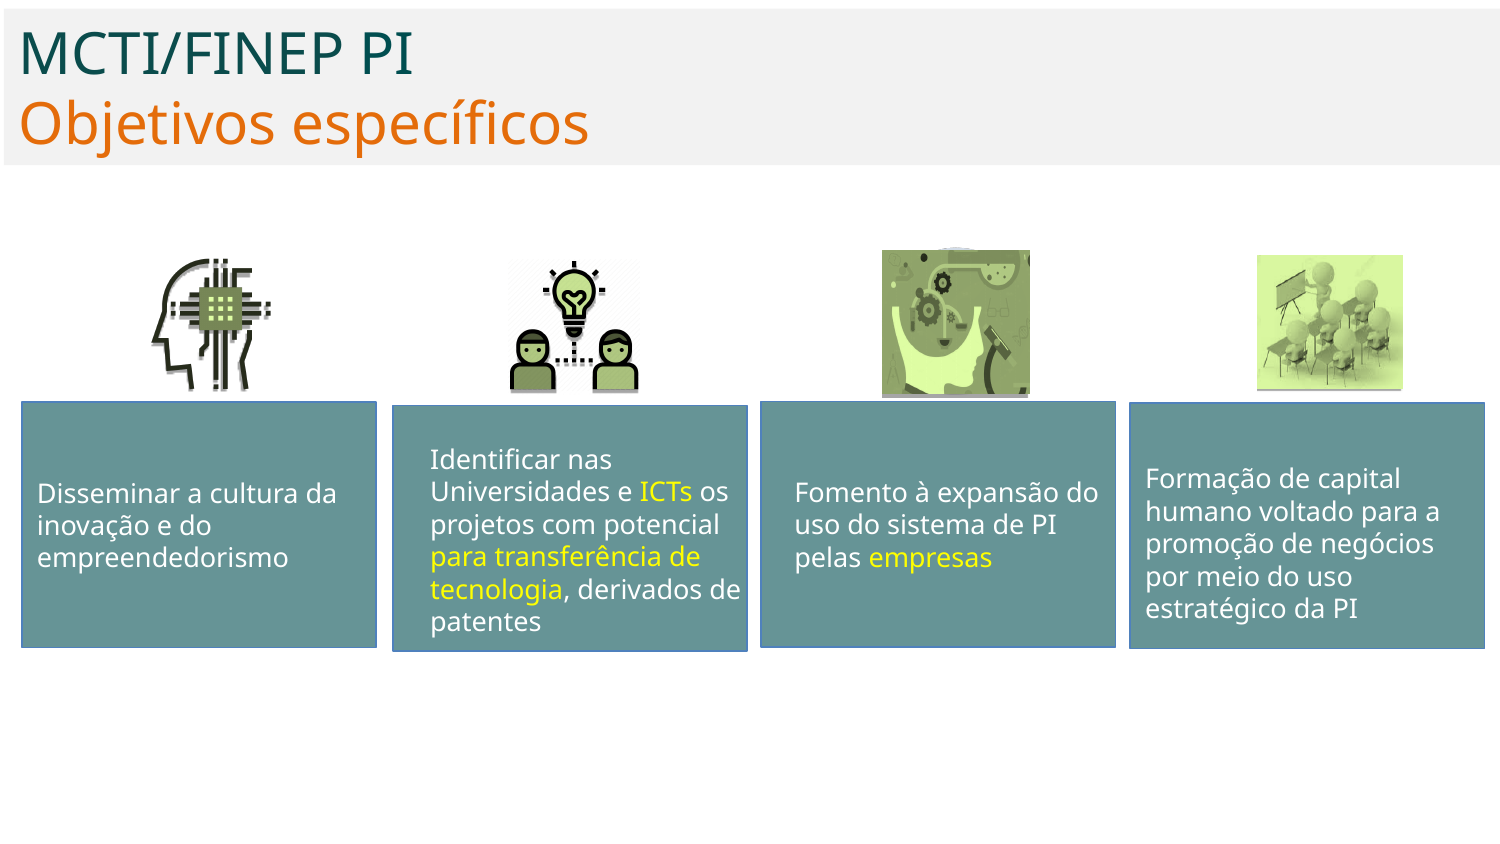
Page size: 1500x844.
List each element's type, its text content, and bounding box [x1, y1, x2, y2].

text_box Fomento à expansão do uso do sistema de PI pelas empresas [779, 467, 1120, 580]
text_box [761, 580, 1116, 647]
text_box [393, 406, 747, 651]
picture [1257, 255, 1403, 389]
text_box Identificar nas Universidades e ICTs os projetos com potencial para transferência de tecnologia, derivados de patentes [415, 435, 779, 645]
text_box [1130, 403, 1484, 648]
picture [508, 259, 640, 391]
text_box MCTI/FINEP PI Objetivos específicos [3, 8, 1500, 166]
text_box Disseminar a cultura da inovação e do empreendedorismo [22, 402, 376, 647]
picture [854, 218, 1058, 422]
text_box Formação de capital humano voltado para a promoção de negócios por meio do uso estratégico da PI [1130, 454, 1481, 632]
picture [147, 255, 275, 394]
text_box [761, 402, 1116, 467]
